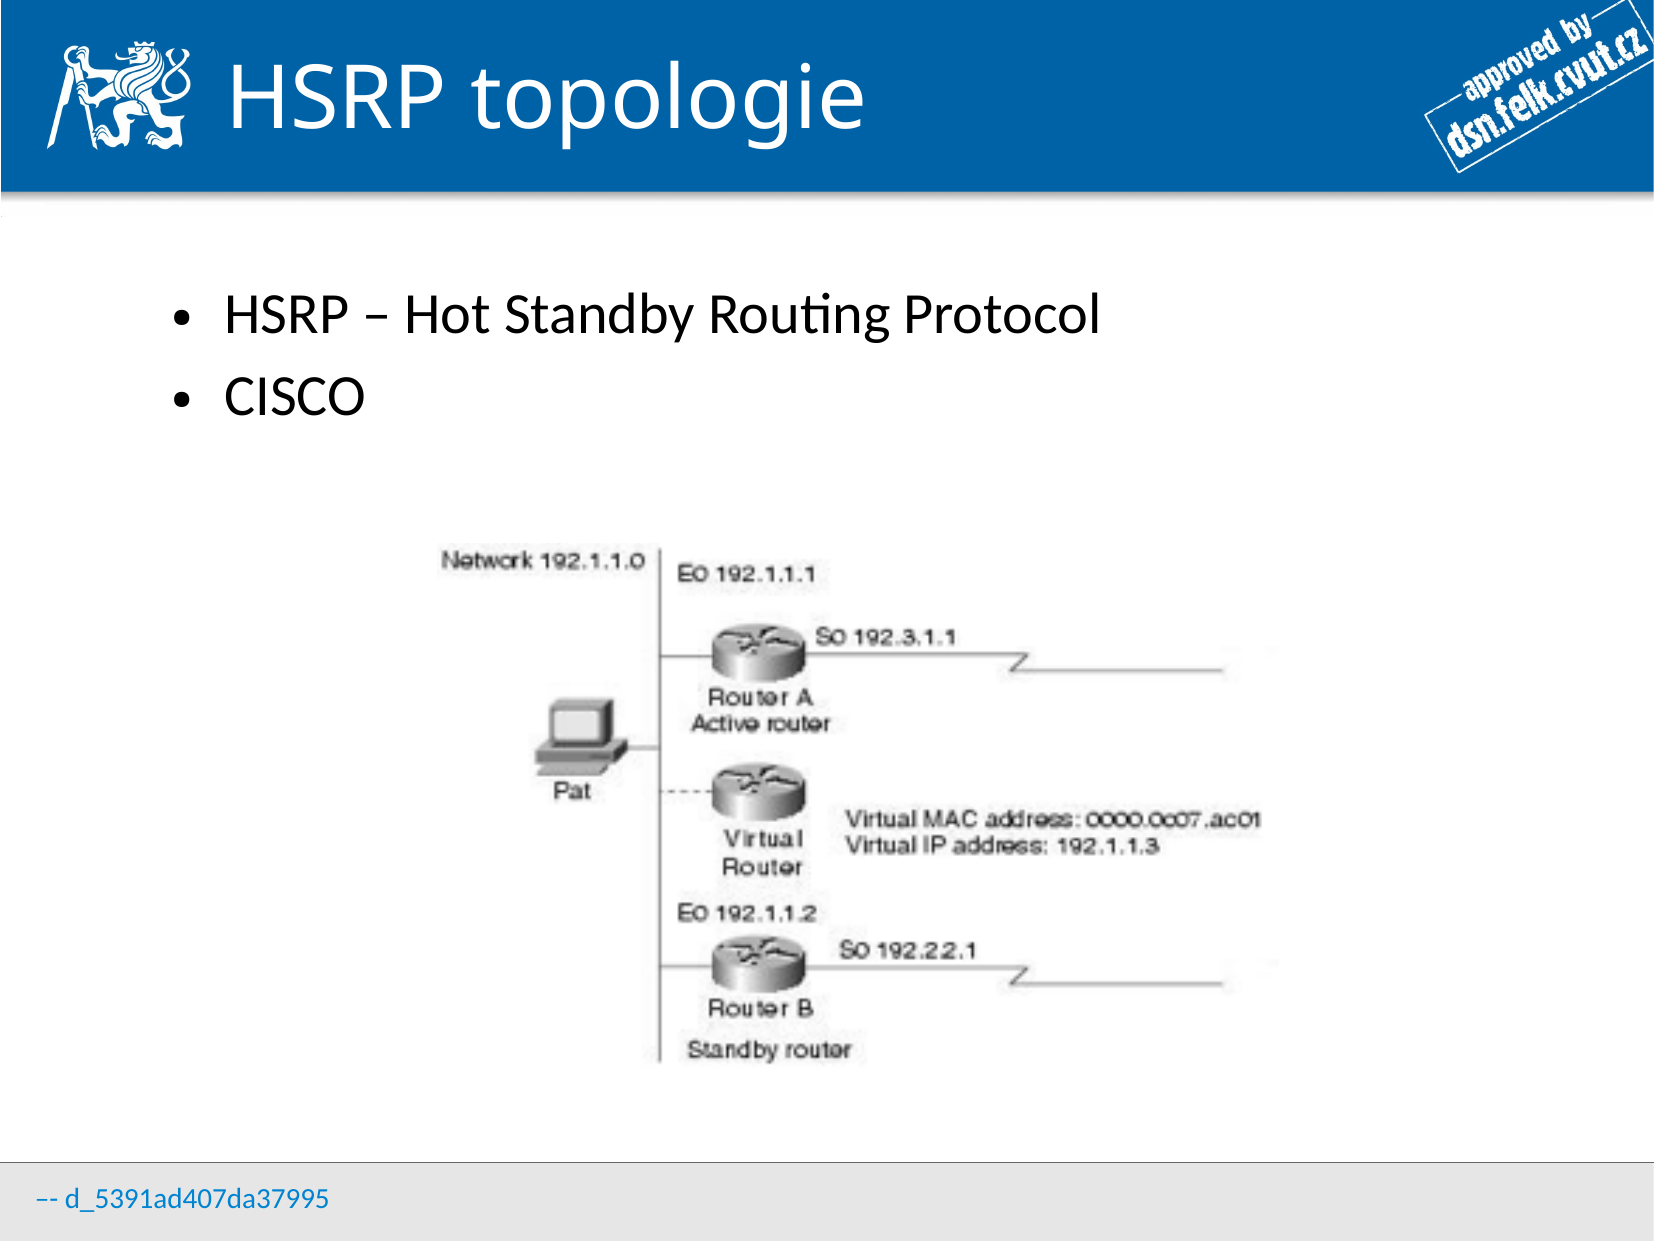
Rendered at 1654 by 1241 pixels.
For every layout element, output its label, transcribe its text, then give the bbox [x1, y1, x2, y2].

title HSRP topologie [225, 0, 1426, 188]
picture [437, 543, 1279, 1070]
picture [1, 0, 1654, 217]
list HSRP – Hot Standby Routing Protocol CISCO [82, 290, 1571, 1010]
